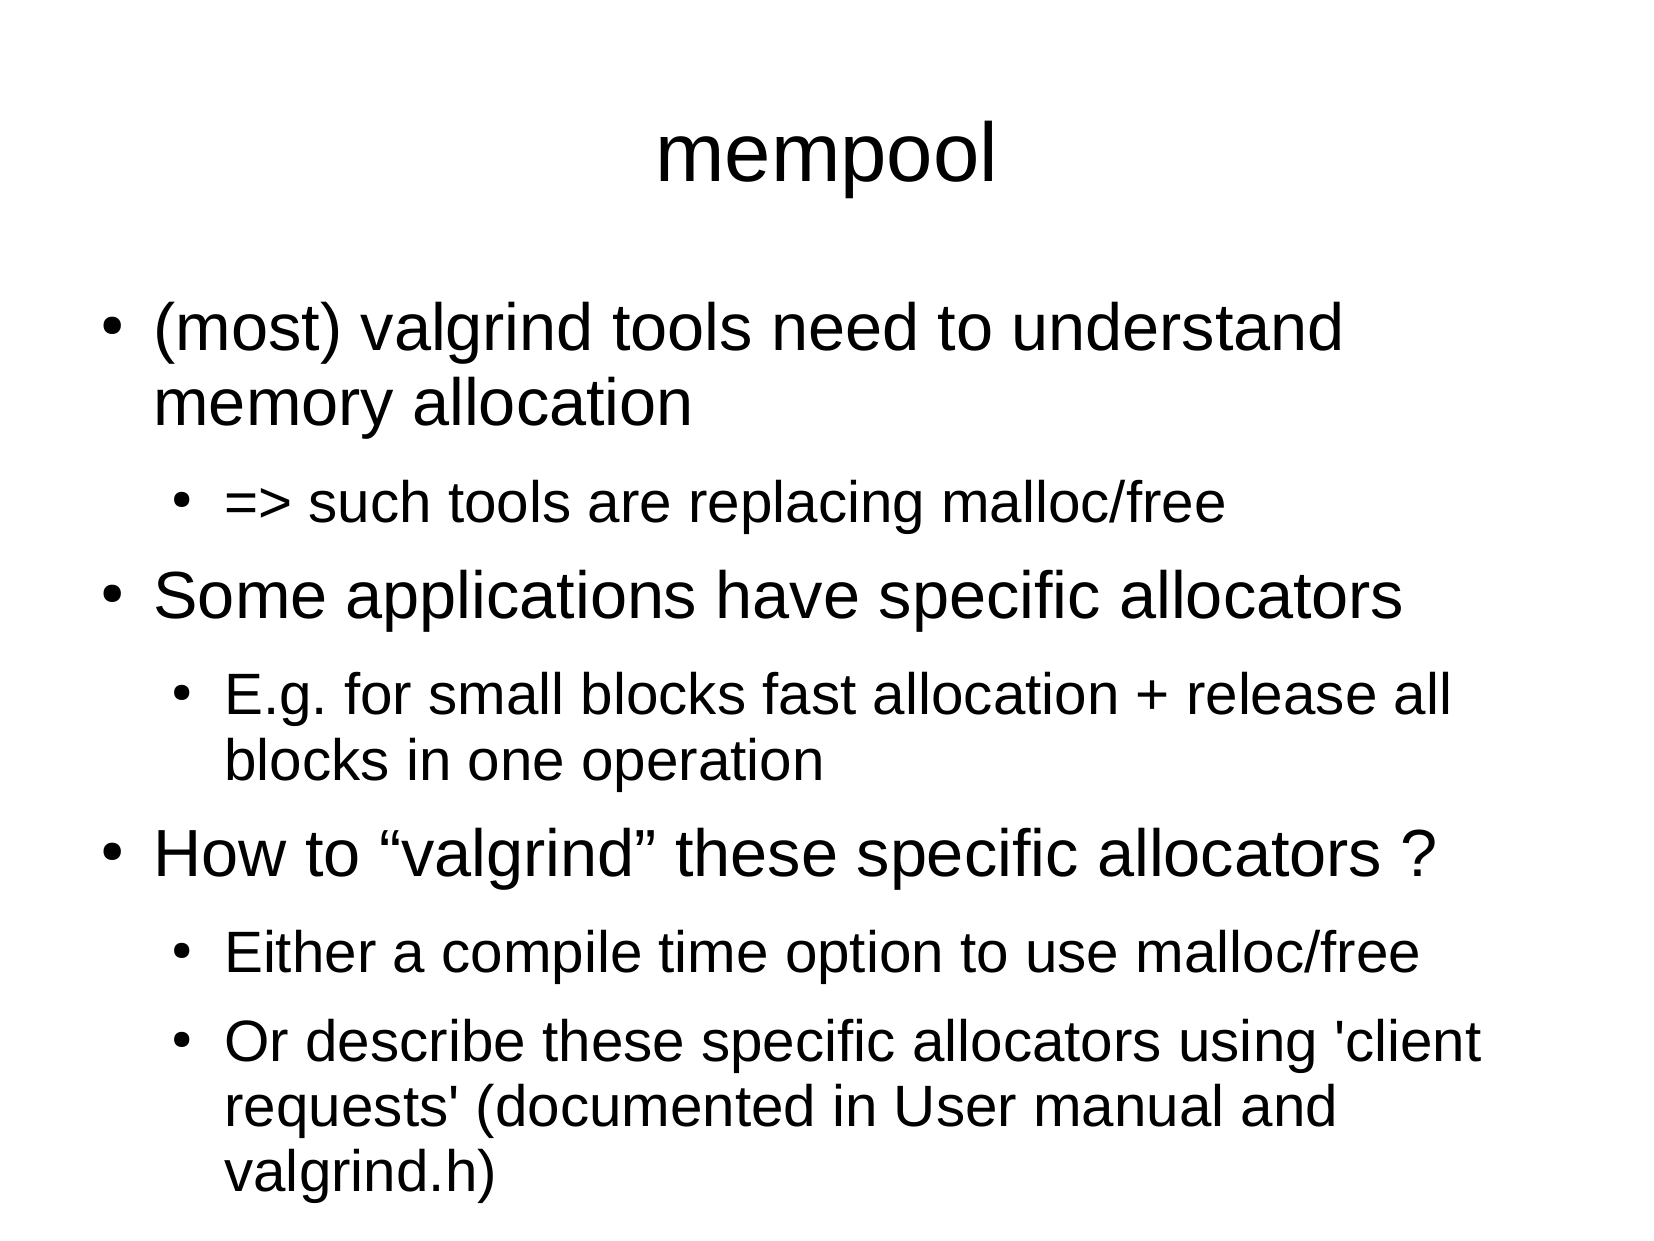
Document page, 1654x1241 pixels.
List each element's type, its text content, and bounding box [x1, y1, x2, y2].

list (most) valgrind tools need to understand memory allocation => such tools are replacing malloc/free Some applications have specific allocators E.g. for small blocks fast allocation + release all blocks in one operation How to “valgrind” these specific allocators ? Either a compile time option to use malloc/free Or describe these specific allocators using 'client requests' (documented in User manual and valgrind.h) [82, 290, 1571, 1204]
title mempool [82, 49, 1571, 257]
